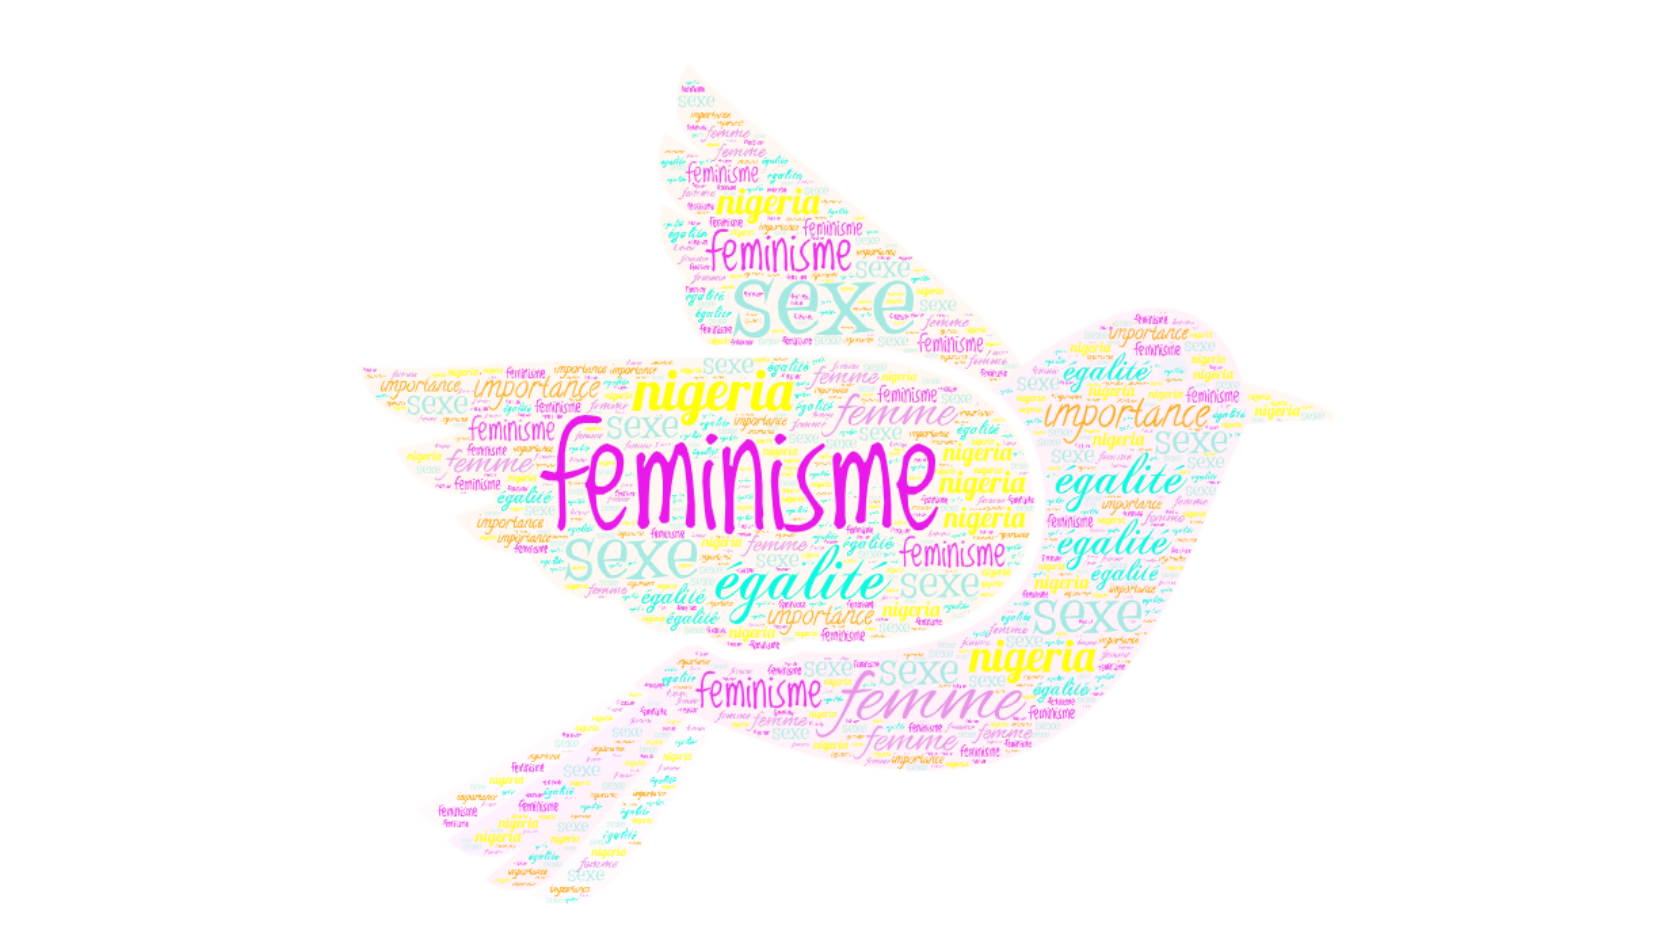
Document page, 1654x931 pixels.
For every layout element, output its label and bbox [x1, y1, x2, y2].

picture [330, 59, 1335, 915]
